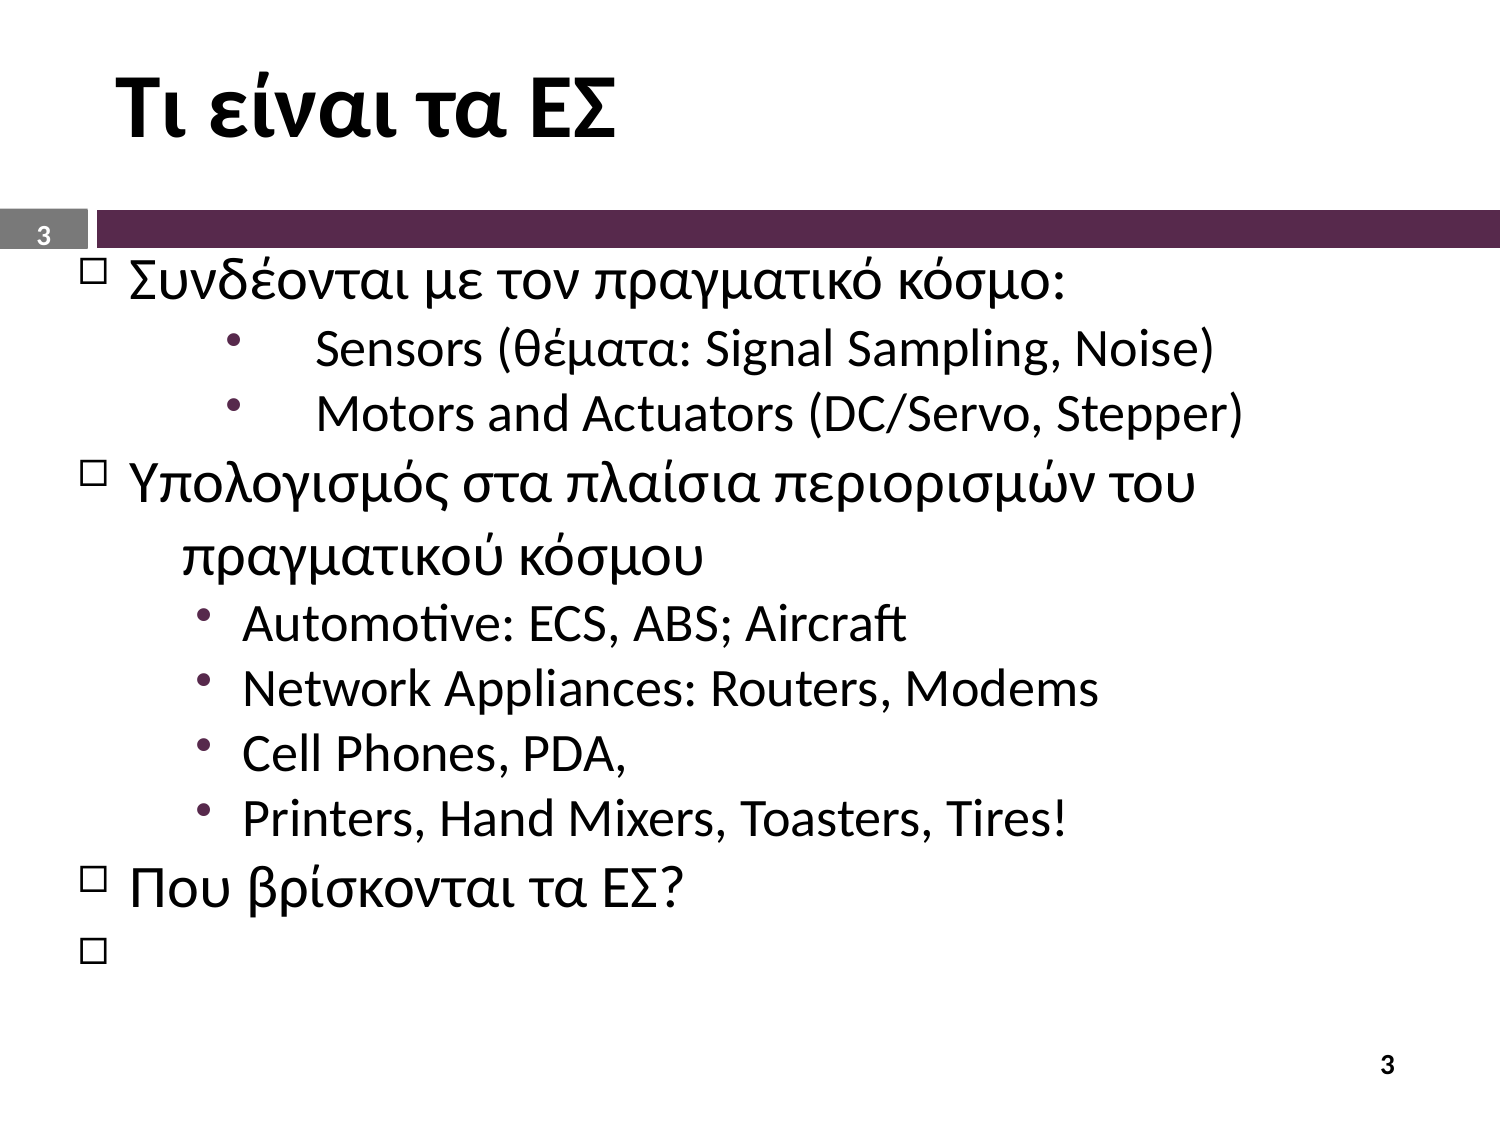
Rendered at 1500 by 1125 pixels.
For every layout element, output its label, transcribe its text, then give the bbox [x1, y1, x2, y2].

text_box [0, 208, 88, 249]
title Τι είναι τα ΕΣ [100, 19, 1438, 182]
text_box [1312, 1025, 1463, 1101]
list Συνδέονται με τον πραγματικό κόσμο: Sensors (θέματα: Signal Sampling, Noise) Motors and Actuators (DC/Servo, Stepper) Υπολογισμός στα πλαίσια περιορισμών του πραγματικού κόσμου Automotive: ECS, ABS; Aircraft Network Appliances: Routers, Modems Cell Phones, PDA, Printers, Hand Mixers, Toasters, Tires! Που βρίσκονται τα ΕΣ? [62, 231, 1483, 970]
